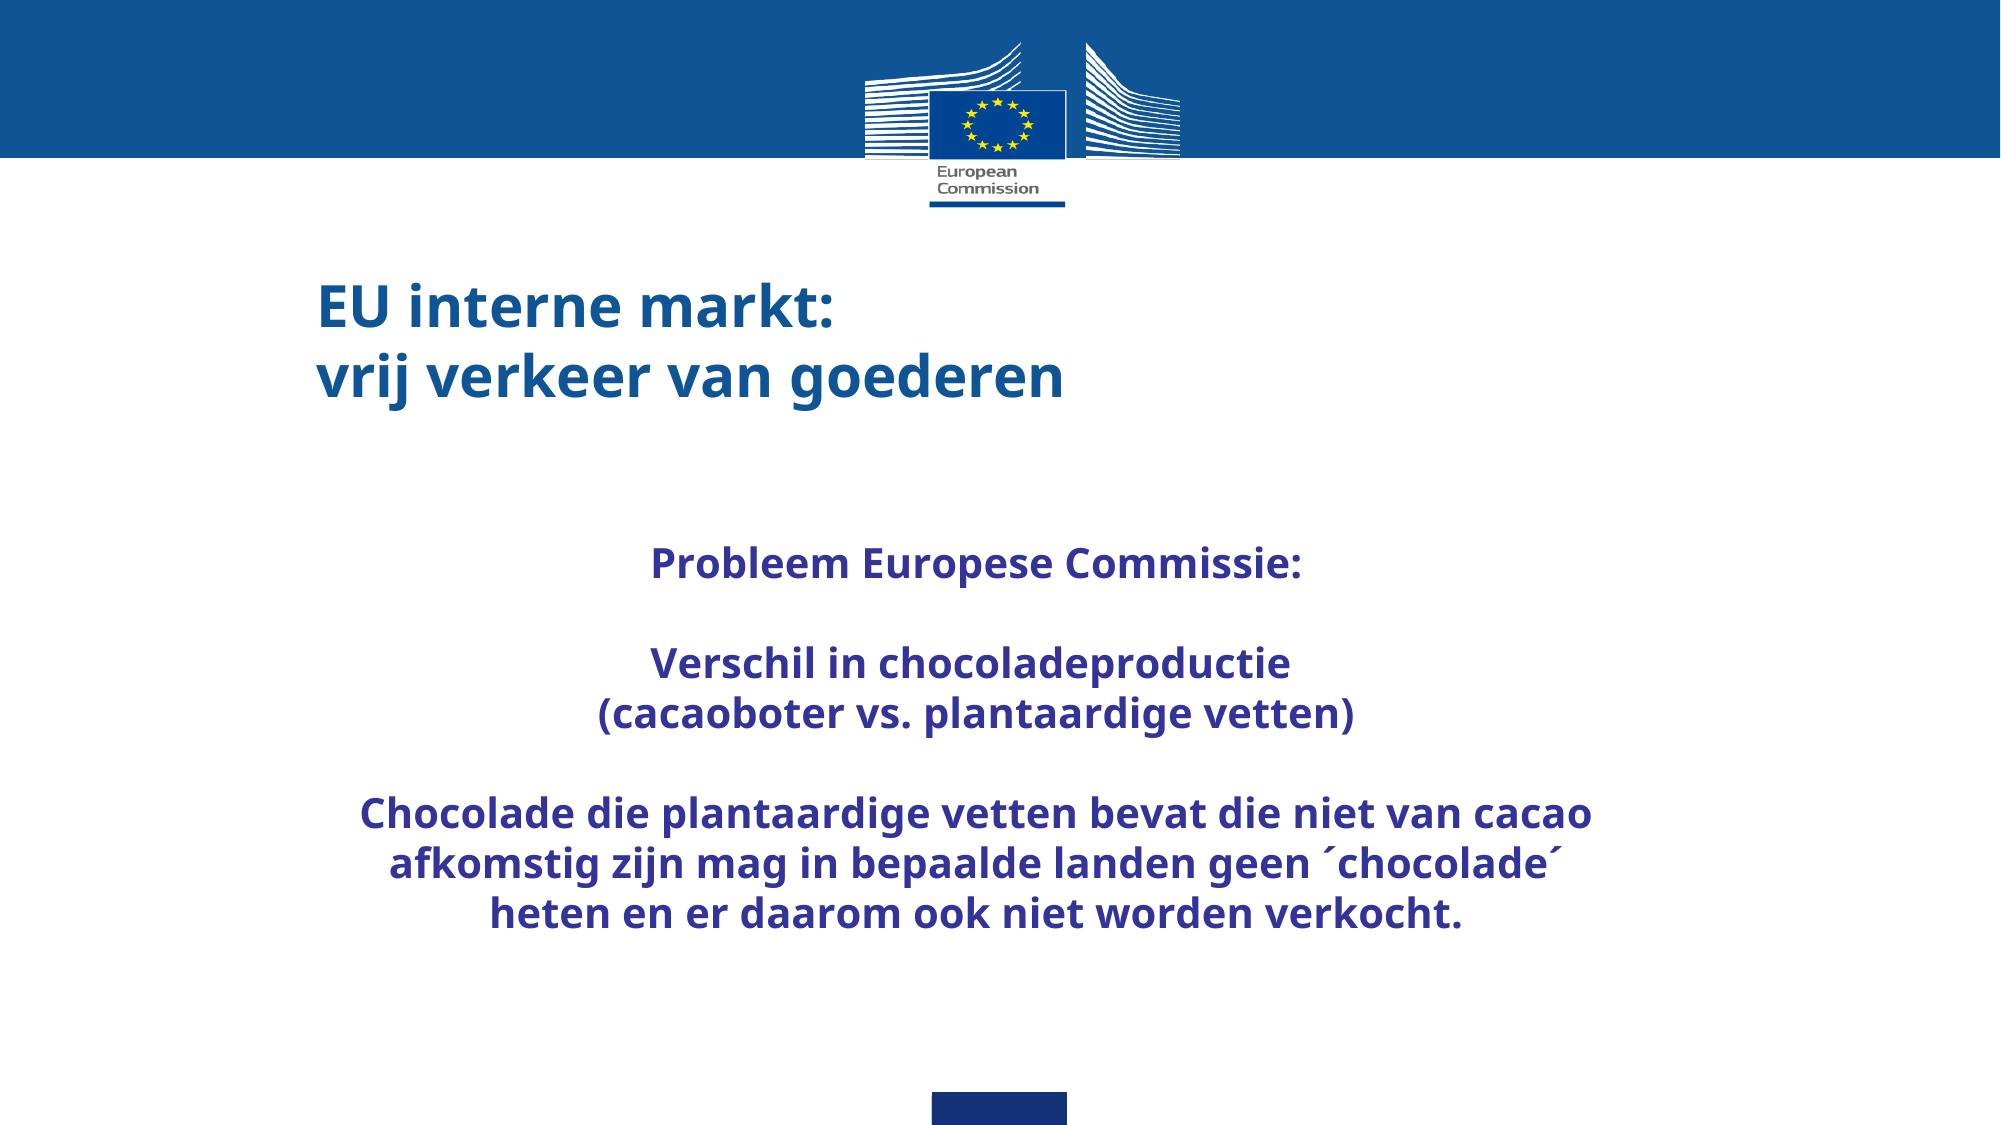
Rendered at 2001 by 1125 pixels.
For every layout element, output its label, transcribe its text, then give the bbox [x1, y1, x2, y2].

text_box EU interne markt: vrij verkeer van goederen [301, 245, 1520, 433]
title Probleem Europese Commissie: Verschil in chocoladeproductie (cacaoboter vs. plantaardige vetten) Chocolade die plantaardige vetten bevat die niet van cacao afkomstig zijn mag in bepaalde landen geen ´chocolade´ heten en er daarom ook niet worden verkocht. [249, 452, 1644, 953]
